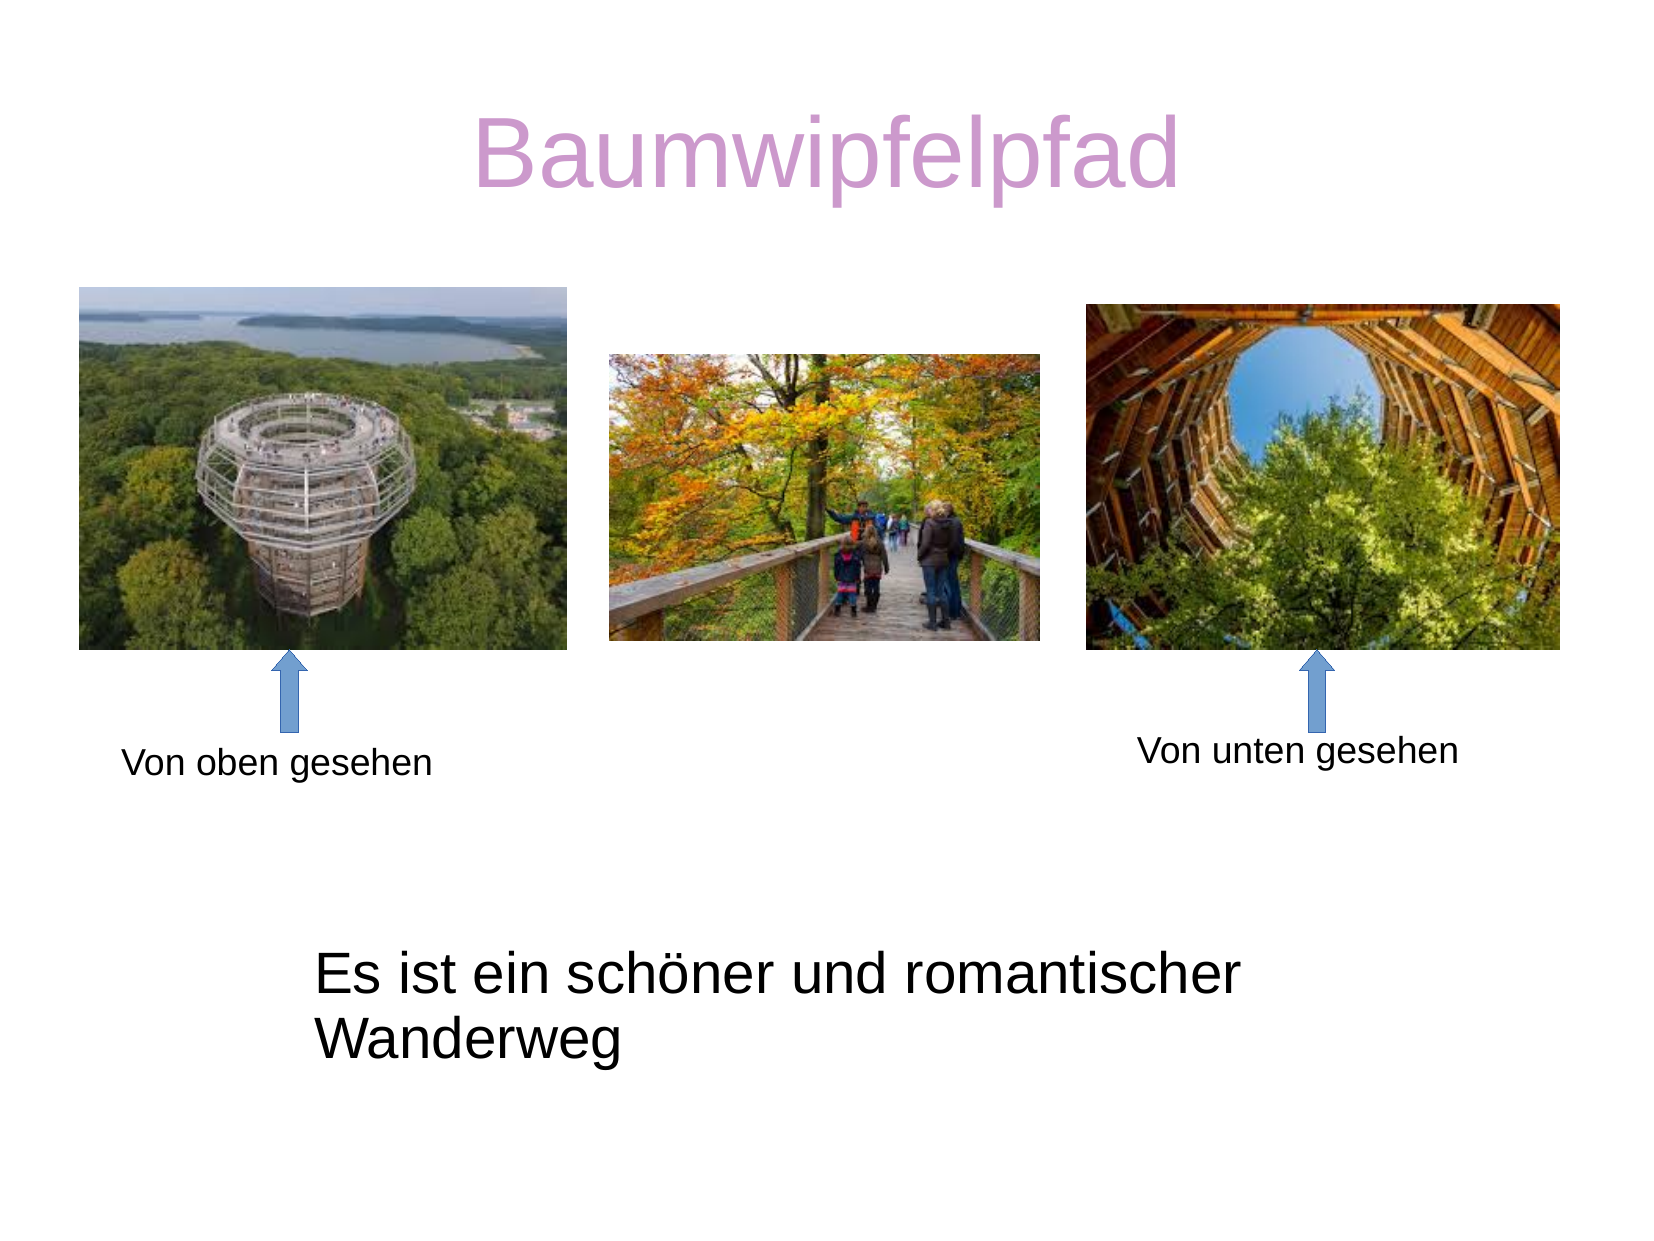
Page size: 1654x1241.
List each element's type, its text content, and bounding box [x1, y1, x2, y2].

title Baumwipfelpfad [82, 49, 1571, 257]
picture [609, 354, 1040, 641]
picture [1086, 304, 1560, 650]
text_box [271, 649, 308, 733]
text_box [1299, 649, 1335, 722]
text_box Von unten gesehen [1122, 722, 1548, 780]
picture [79, 287, 567, 650]
text_box Von oben gesehen [106, 734, 449, 792]
text_box Es ist ein schöner und romantischer Wanderweg [299, 933, 1288, 1078]
